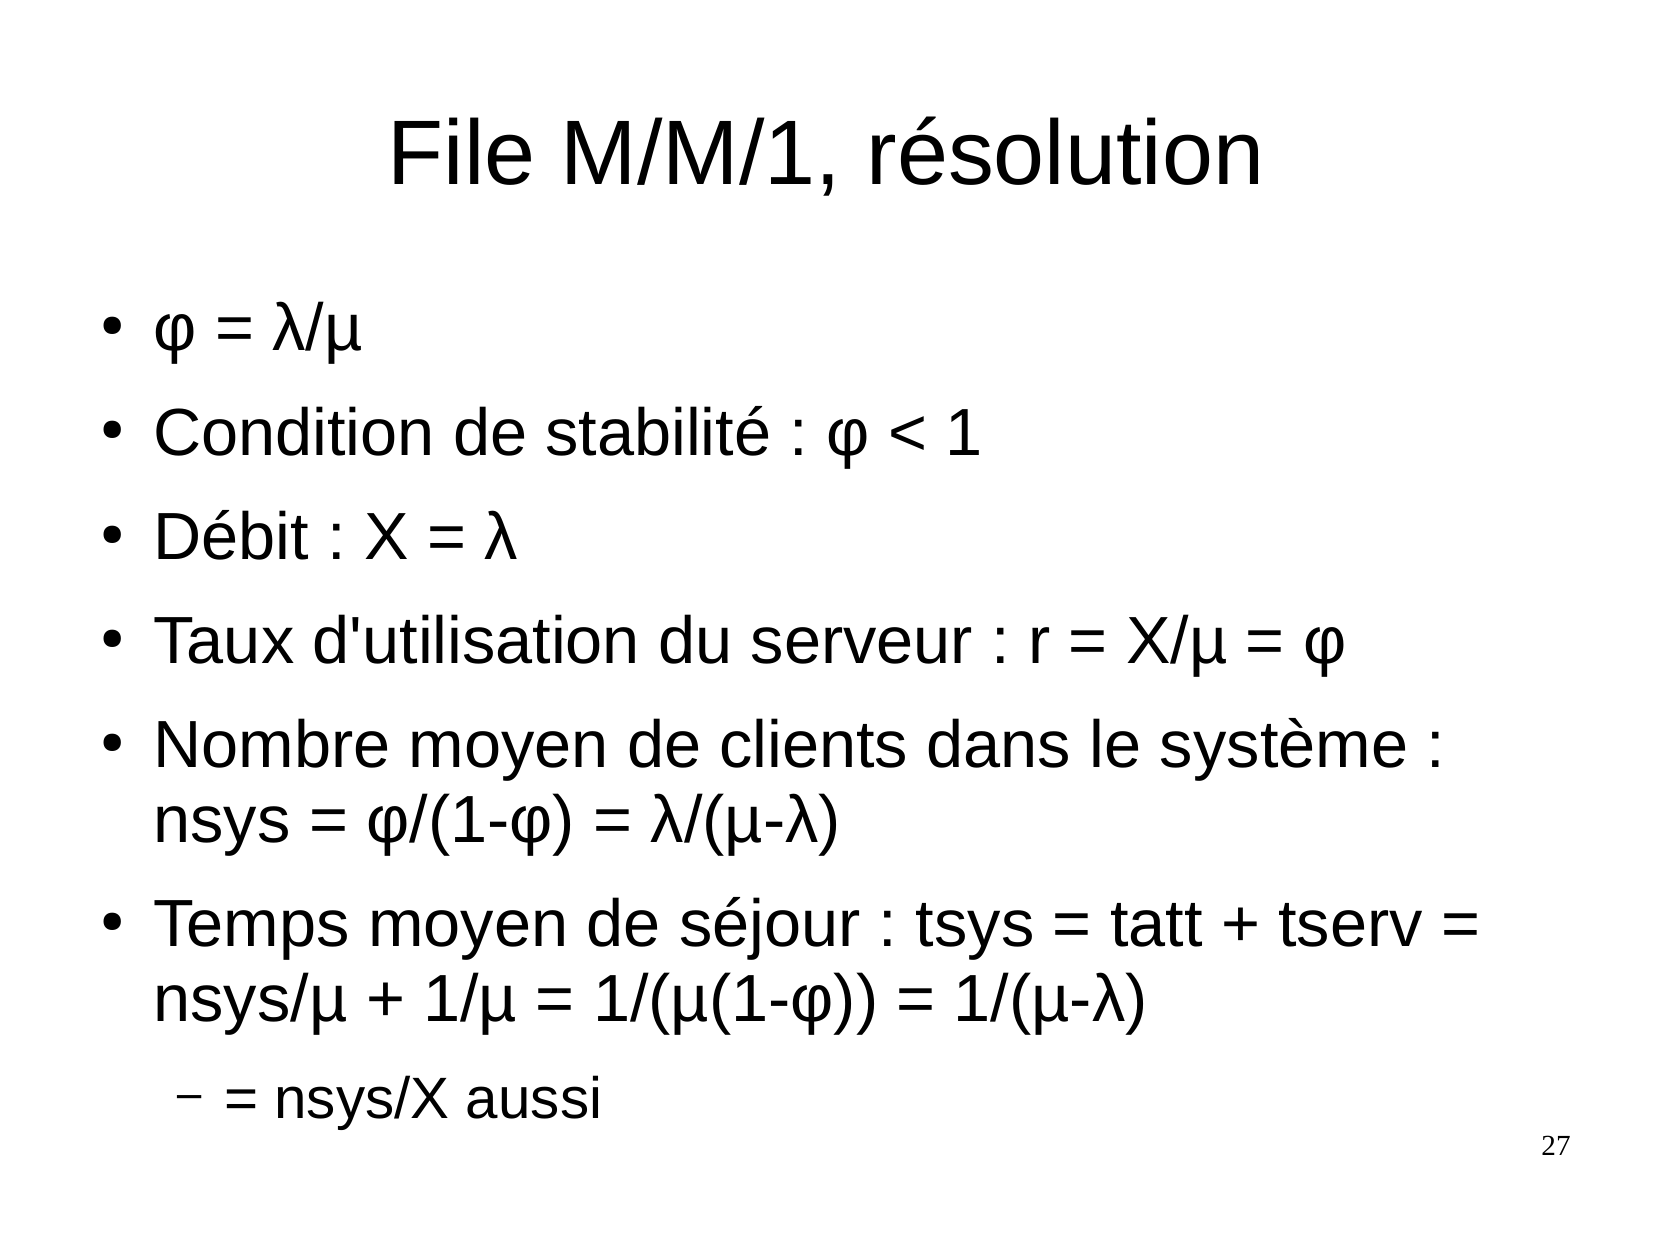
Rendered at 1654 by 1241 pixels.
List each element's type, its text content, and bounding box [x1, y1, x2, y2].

title File M/M/1, résolution [82, 56, 1571, 250]
list φ = λ/µ Condition de stabilité : φ < 1 Débit : X = λ Taux d'utilisation du serveur : r = X/µ = φ Nombre moyen de clients dans le système : nsys = φ/(1-φ) = λ/(µ-λ) Temps moyen de séjour : tsys = tatt + tserv = nsys/µ + 1/µ = 1/(µ(1-φ)) = 1/(µ-λ) = nsys/X aussi [82, 290, 1571, 1131]
